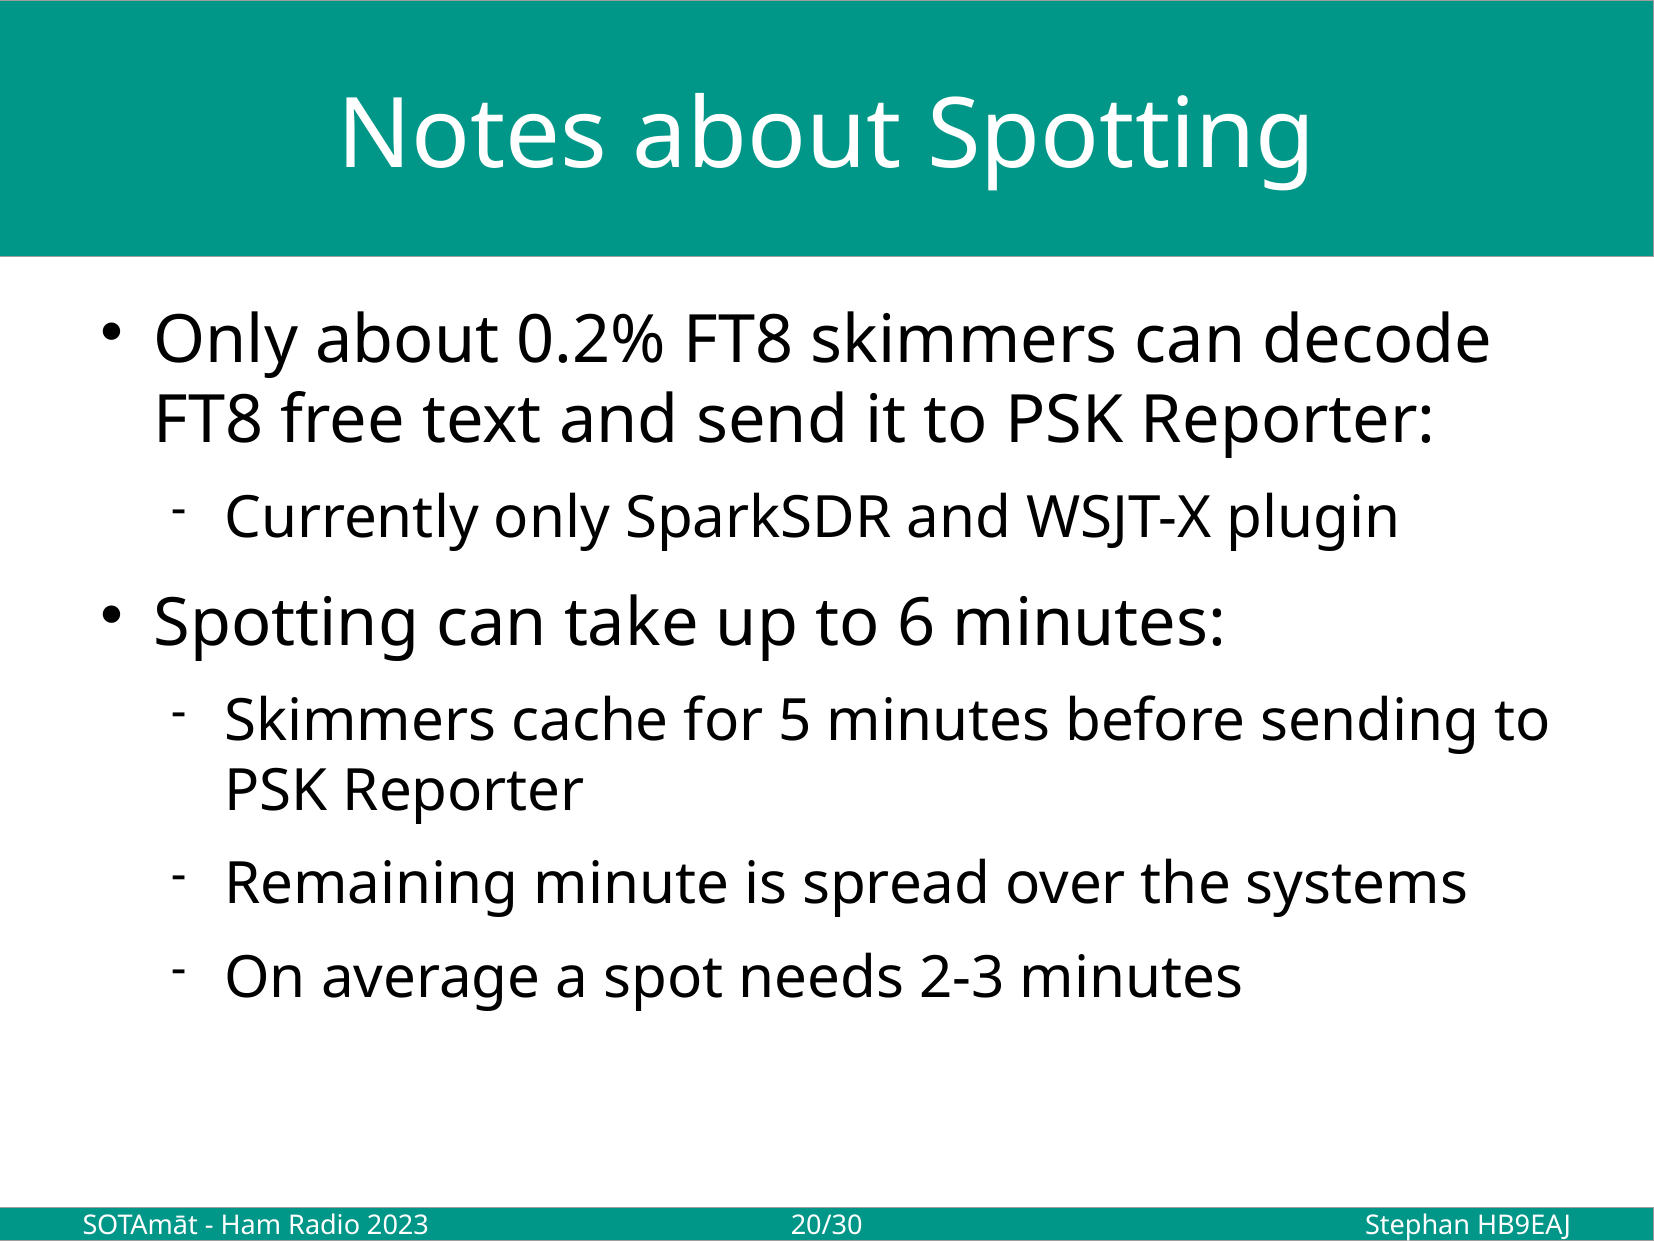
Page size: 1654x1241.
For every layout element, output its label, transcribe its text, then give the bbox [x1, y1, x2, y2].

list Only about 0.2% FT8 skimmers can decode FT8 free text and send it to PSK Reporter: Currently only SparkSDR and WSJT-X plugin Spotting can take up to 6 minutes: Skimmers cache for 5 minutes before sending to PSK Reporter Remaining minute is spread over the systems On average a spot needs 2-3 minutes [82, 295, 1571, 1181]
title Notes about Spotting [82, 0, 1571, 257]
